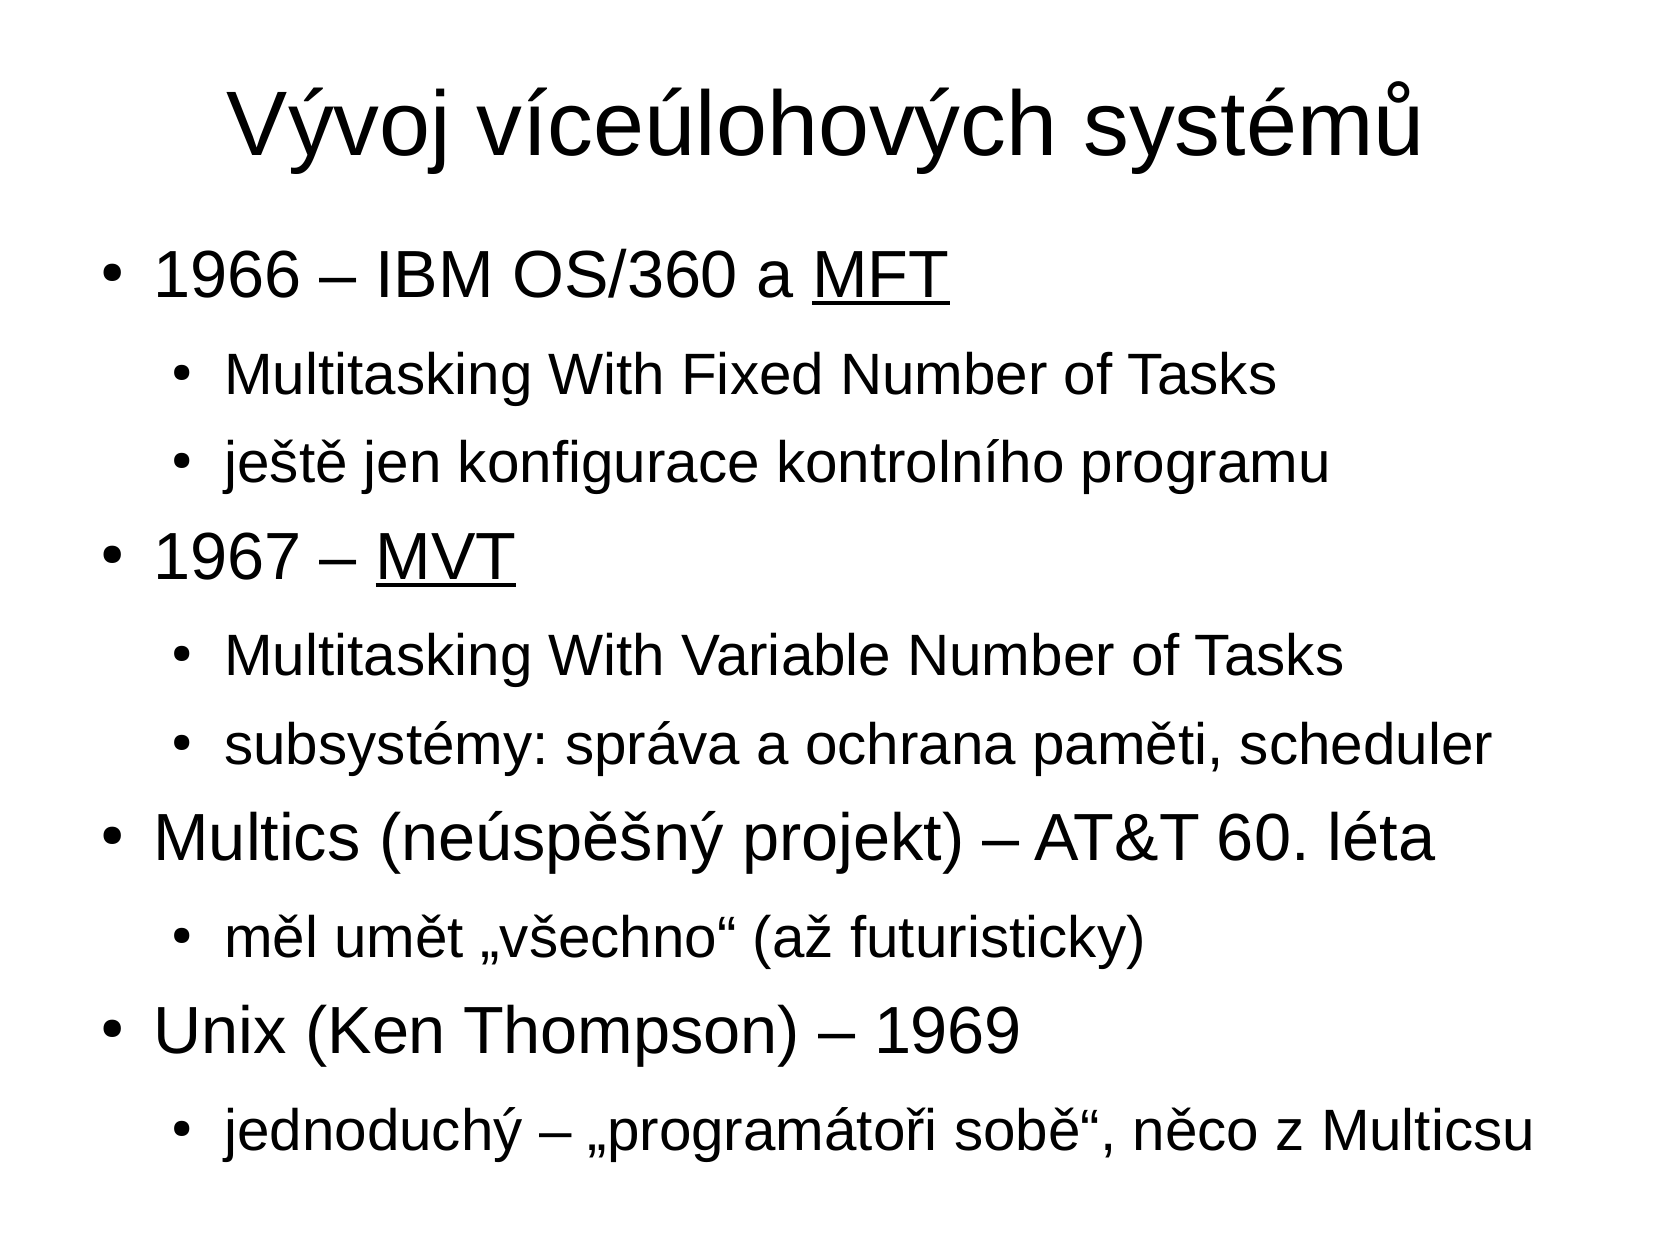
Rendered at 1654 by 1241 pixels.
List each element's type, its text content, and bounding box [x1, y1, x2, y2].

list 1966 – IBM OS/360 a MFT Multitasking With Fixed Number of Tasks ještě jen konfigurace kontrolního programu 1967 – MVT Multitasking With Variable Number of Tasks subsystémy: správa a ochrana paměti, scheduler Multics (neúspěšný projekt) – AT&T 60. léta měl umět „všechno“ (až futuristicky) Unix (Ken Thompson) – 1969 jednoduchý – „programátoři sobě“, něco z Multicsu [82, 237, 1571, 1163]
title Vývoj víceúlohových systémů [82, 27, 1571, 220]
